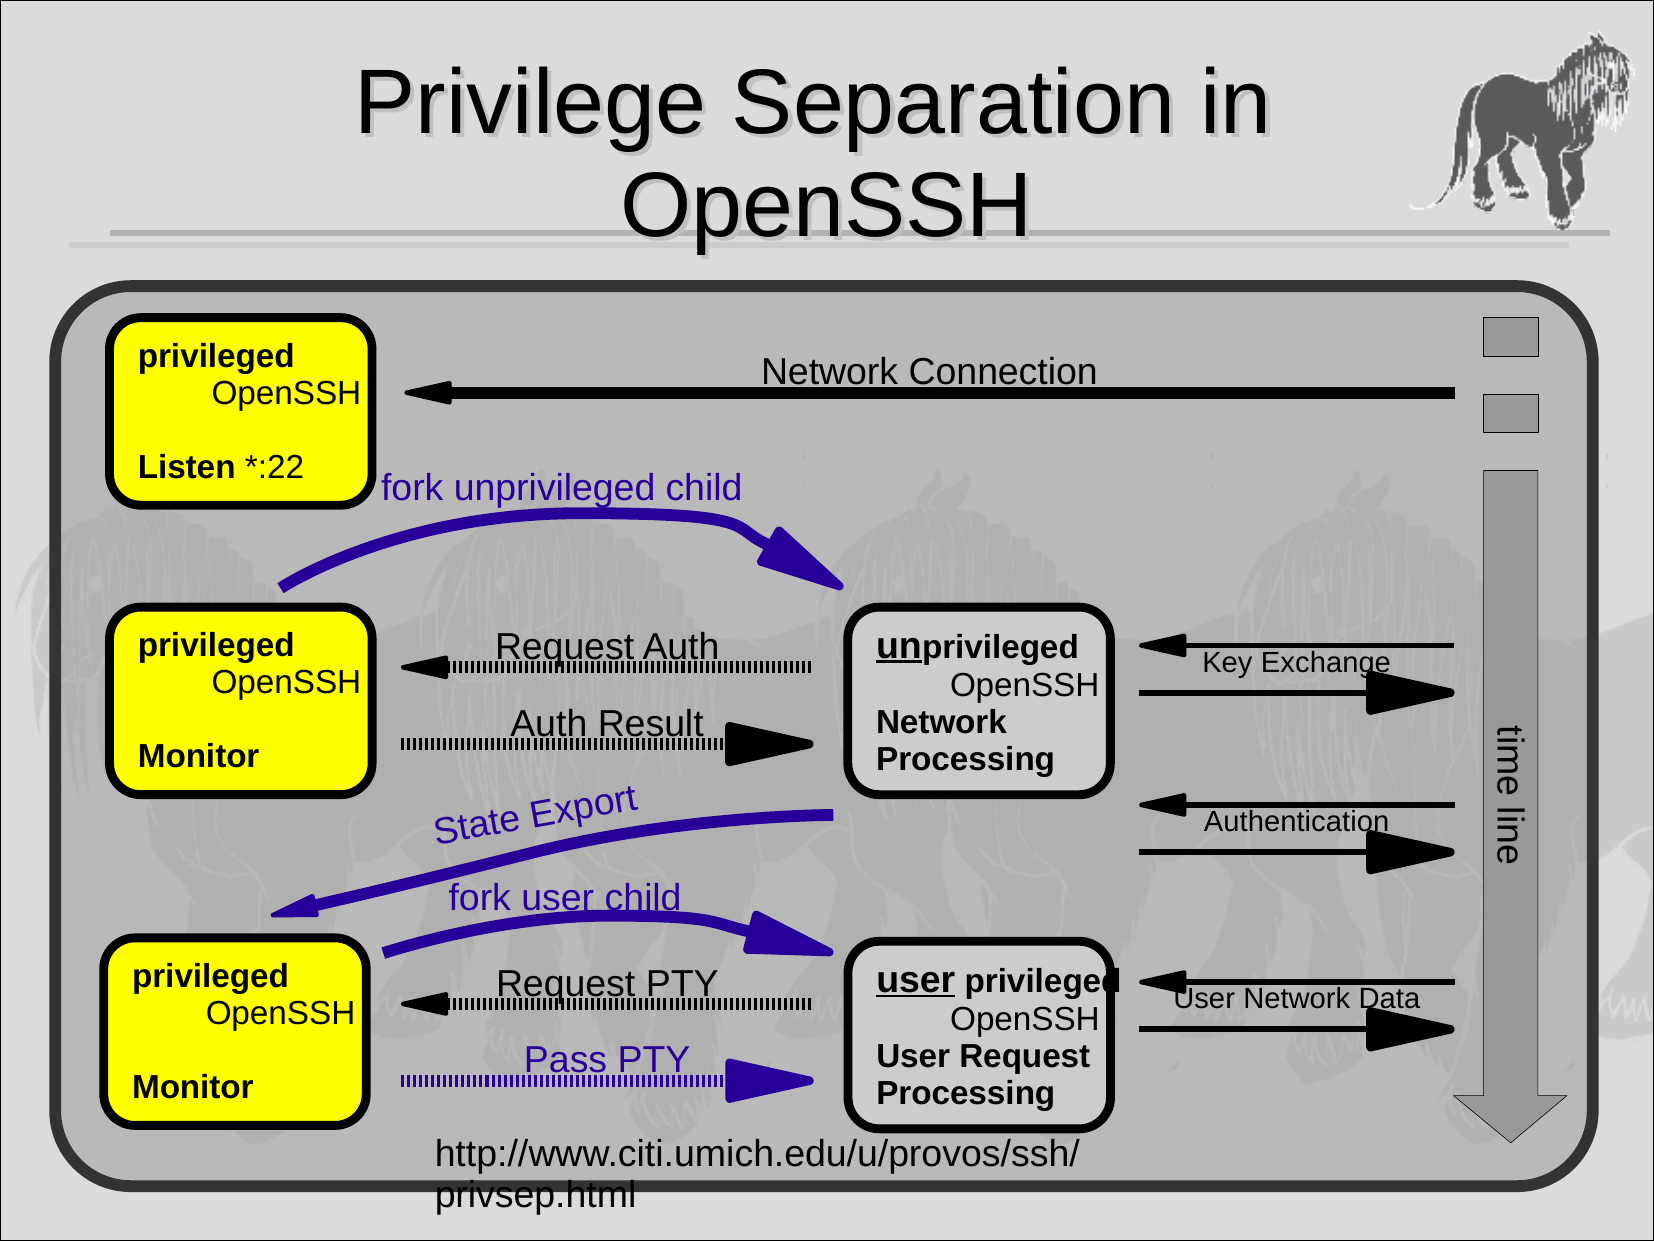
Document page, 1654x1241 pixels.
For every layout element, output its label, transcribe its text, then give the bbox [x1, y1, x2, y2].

text_box time line [1453, 470, 1568, 1143]
text_box http://www.citi.umich.edu/u/provos/ssh/privsep.html [417, 1121, 1300, 1189]
text_box time line [1483, 317, 1538, 356]
text_box privileged OpenSSH Monitor [109, 607, 373, 795]
text_box user privileged OpenSSH User Request Processing [847, 941, 1111, 1129]
text_box privileged OpenSSH Monitor [103, 937, 367, 1126]
text_box State Export [410, 762, 661, 871]
text_box unprivileged OpenSSH Network Processing [847, 607, 1111, 795]
text_box time line [1483, 394, 1538, 433]
text_box [55, 286, 1593, 1187]
text_box fork user child [420, 866, 710, 934]
title Privilege Separation in OpenSSH [82, 39, 1571, 267]
text_box privileged OpenSSH Listen *:22 [109, 317, 373, 506]
picture [1401, 25, 1639, 236]
